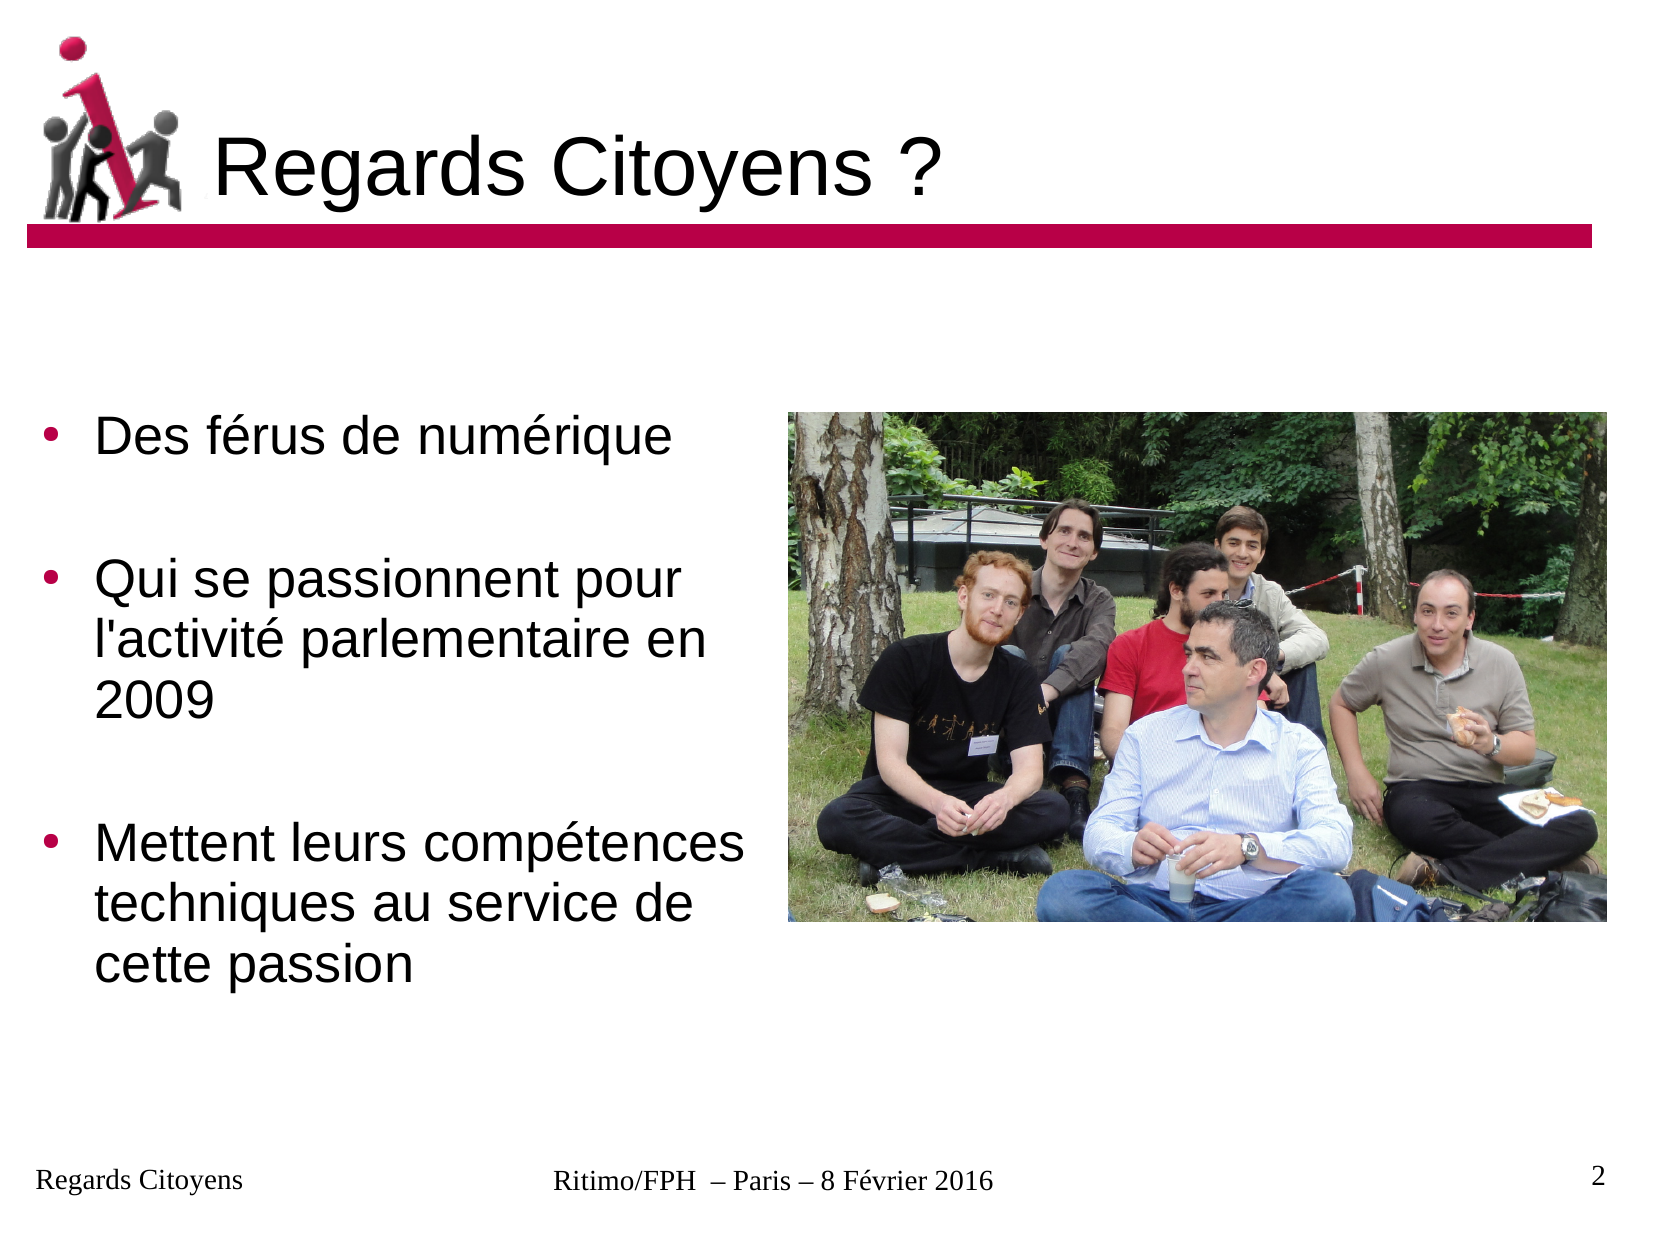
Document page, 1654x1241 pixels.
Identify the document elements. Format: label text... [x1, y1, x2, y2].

picture [27, 31, 208, 224]
list Des férus de numérique Qui se passionnent pour l'activité parlementaire en 2009 Mettent leurs compétences techniques au service de cette passion [23, 301, 762, 1120]
picture [788, 412, 1607, 922]
title Regards Citoyens ? [212, 70, 1565, 264]
